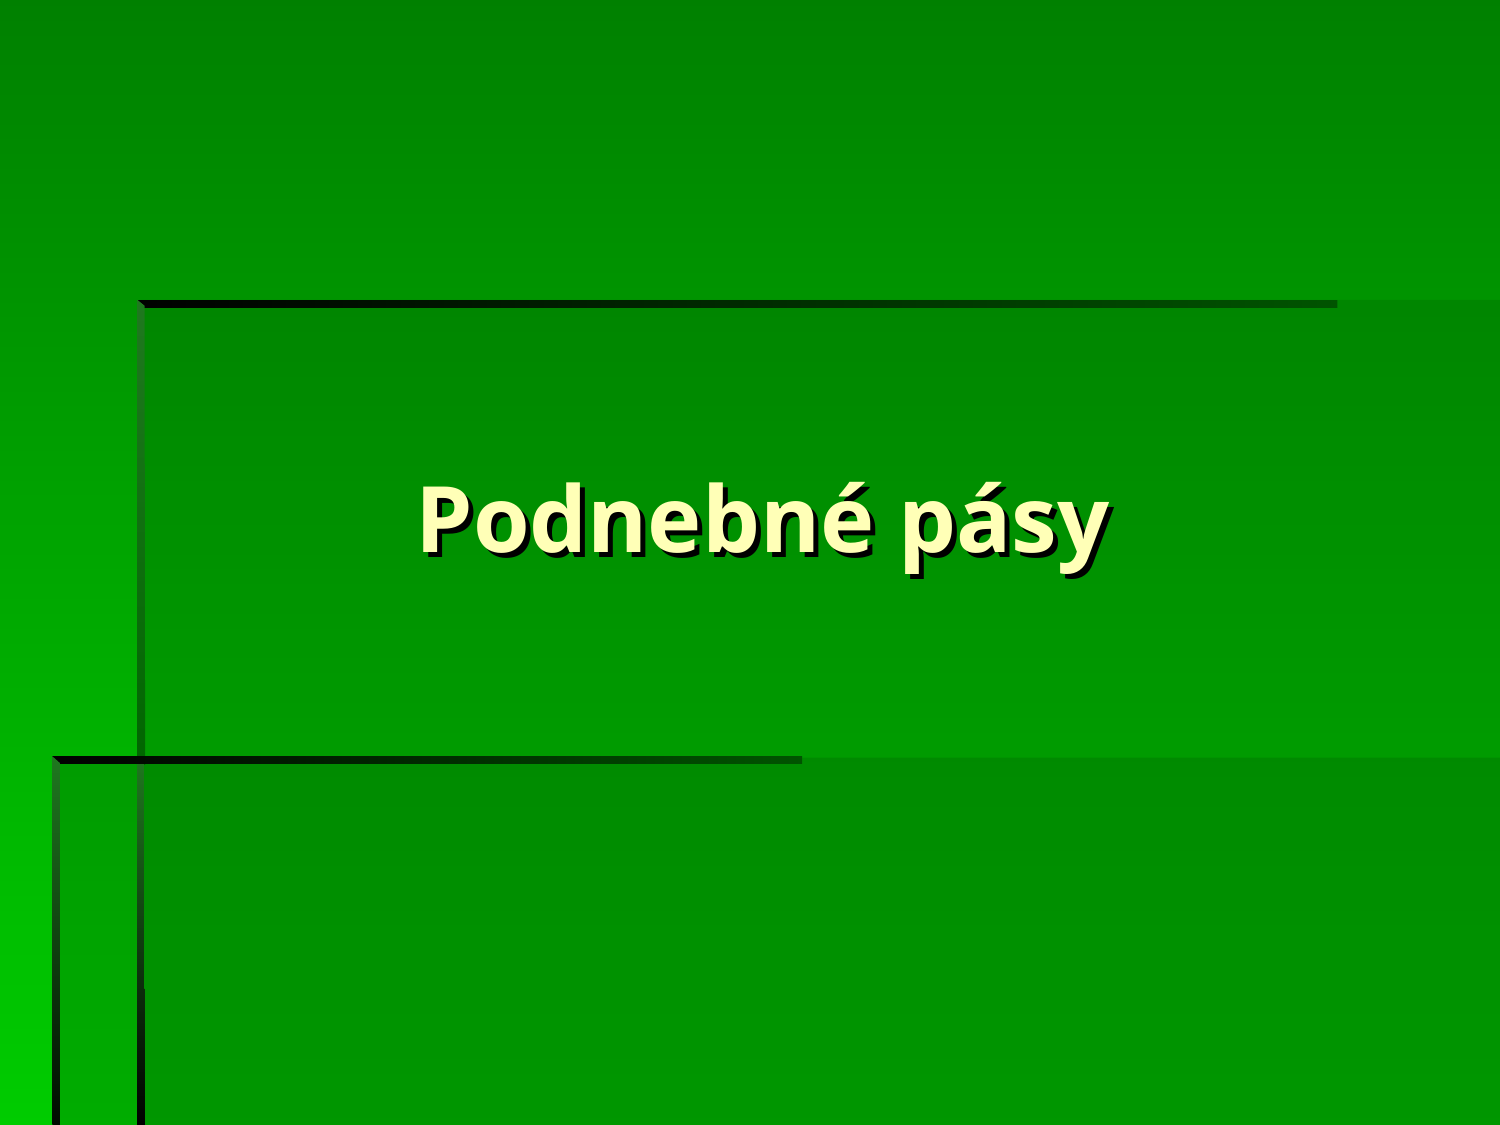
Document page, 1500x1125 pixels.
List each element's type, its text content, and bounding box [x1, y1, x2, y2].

title Podnebné pásy [75, 350, 1451, 681]
